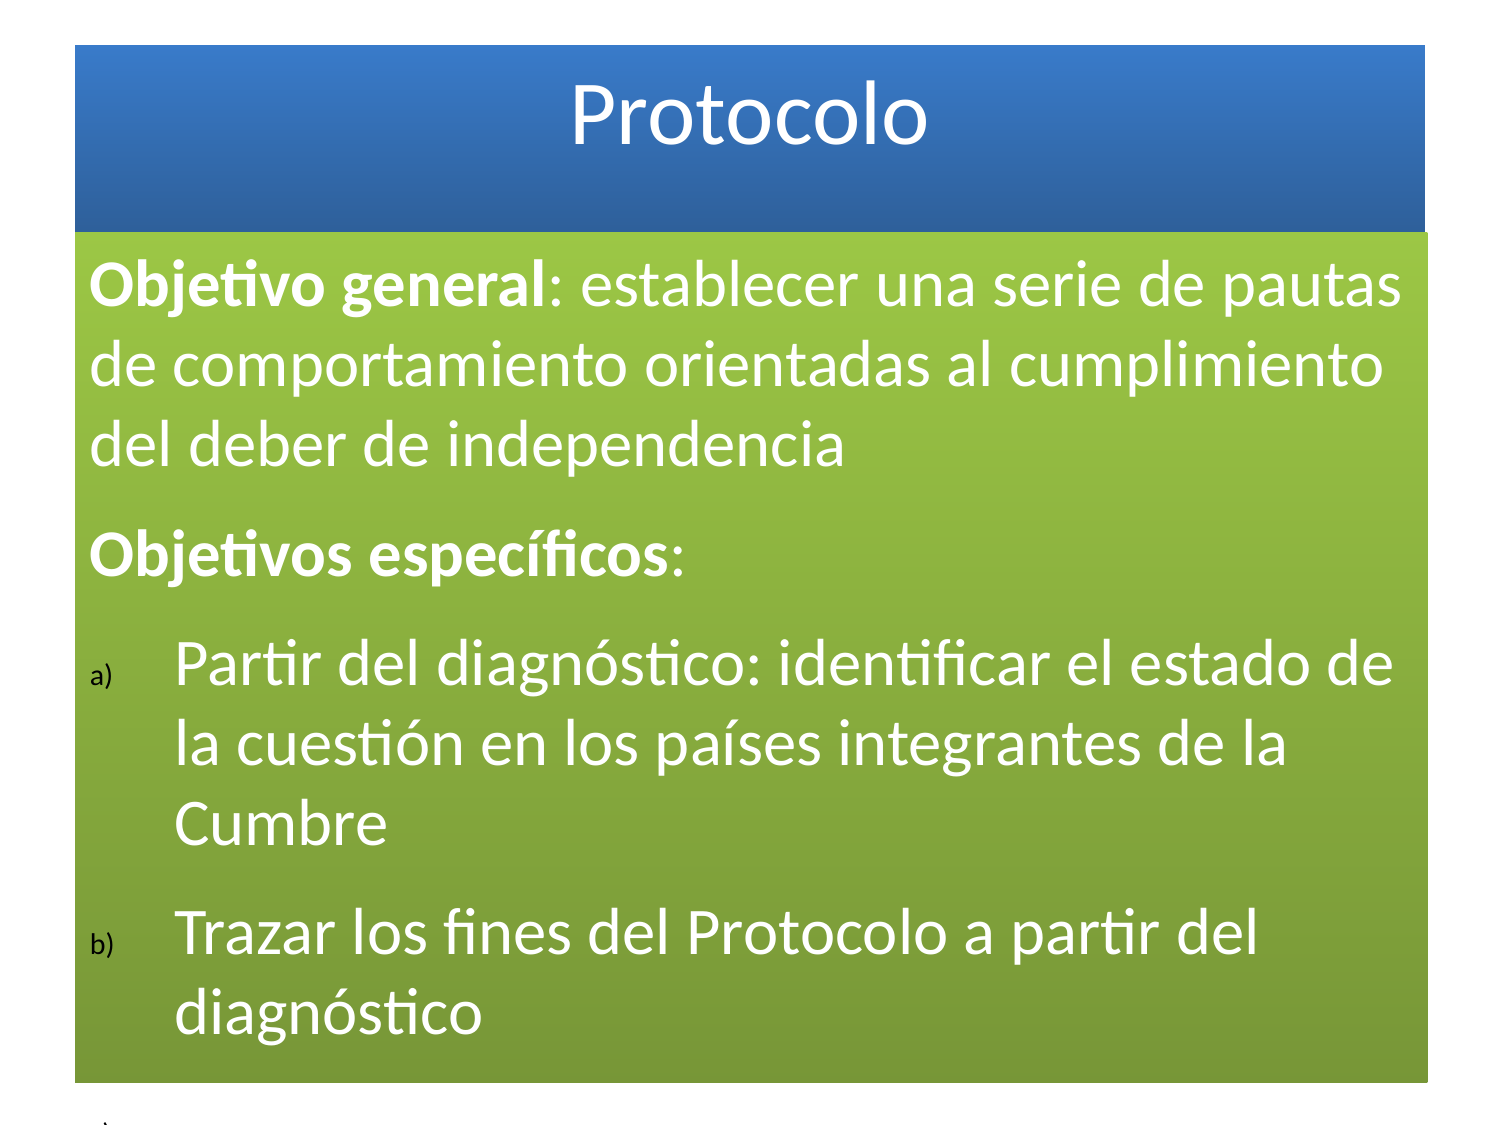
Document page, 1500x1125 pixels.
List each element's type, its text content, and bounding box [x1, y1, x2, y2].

list Objetivo general: establecer una serie de pautas de comportamiento orientadas al cumplimiento del deber de independencia Objetivos específicos: Partir del diagnóstico: identificar el estado de la cuestión en los países integrantes de la Cumbre Trazar los fines del Protocolo a partir del diagnóstico Determinar las pautas de conducta de los titulares Elaboración del protocolo propiamente dicho [75, 232, 1428, 1083]
title Protocolo [75, 45, 1425, 232]
